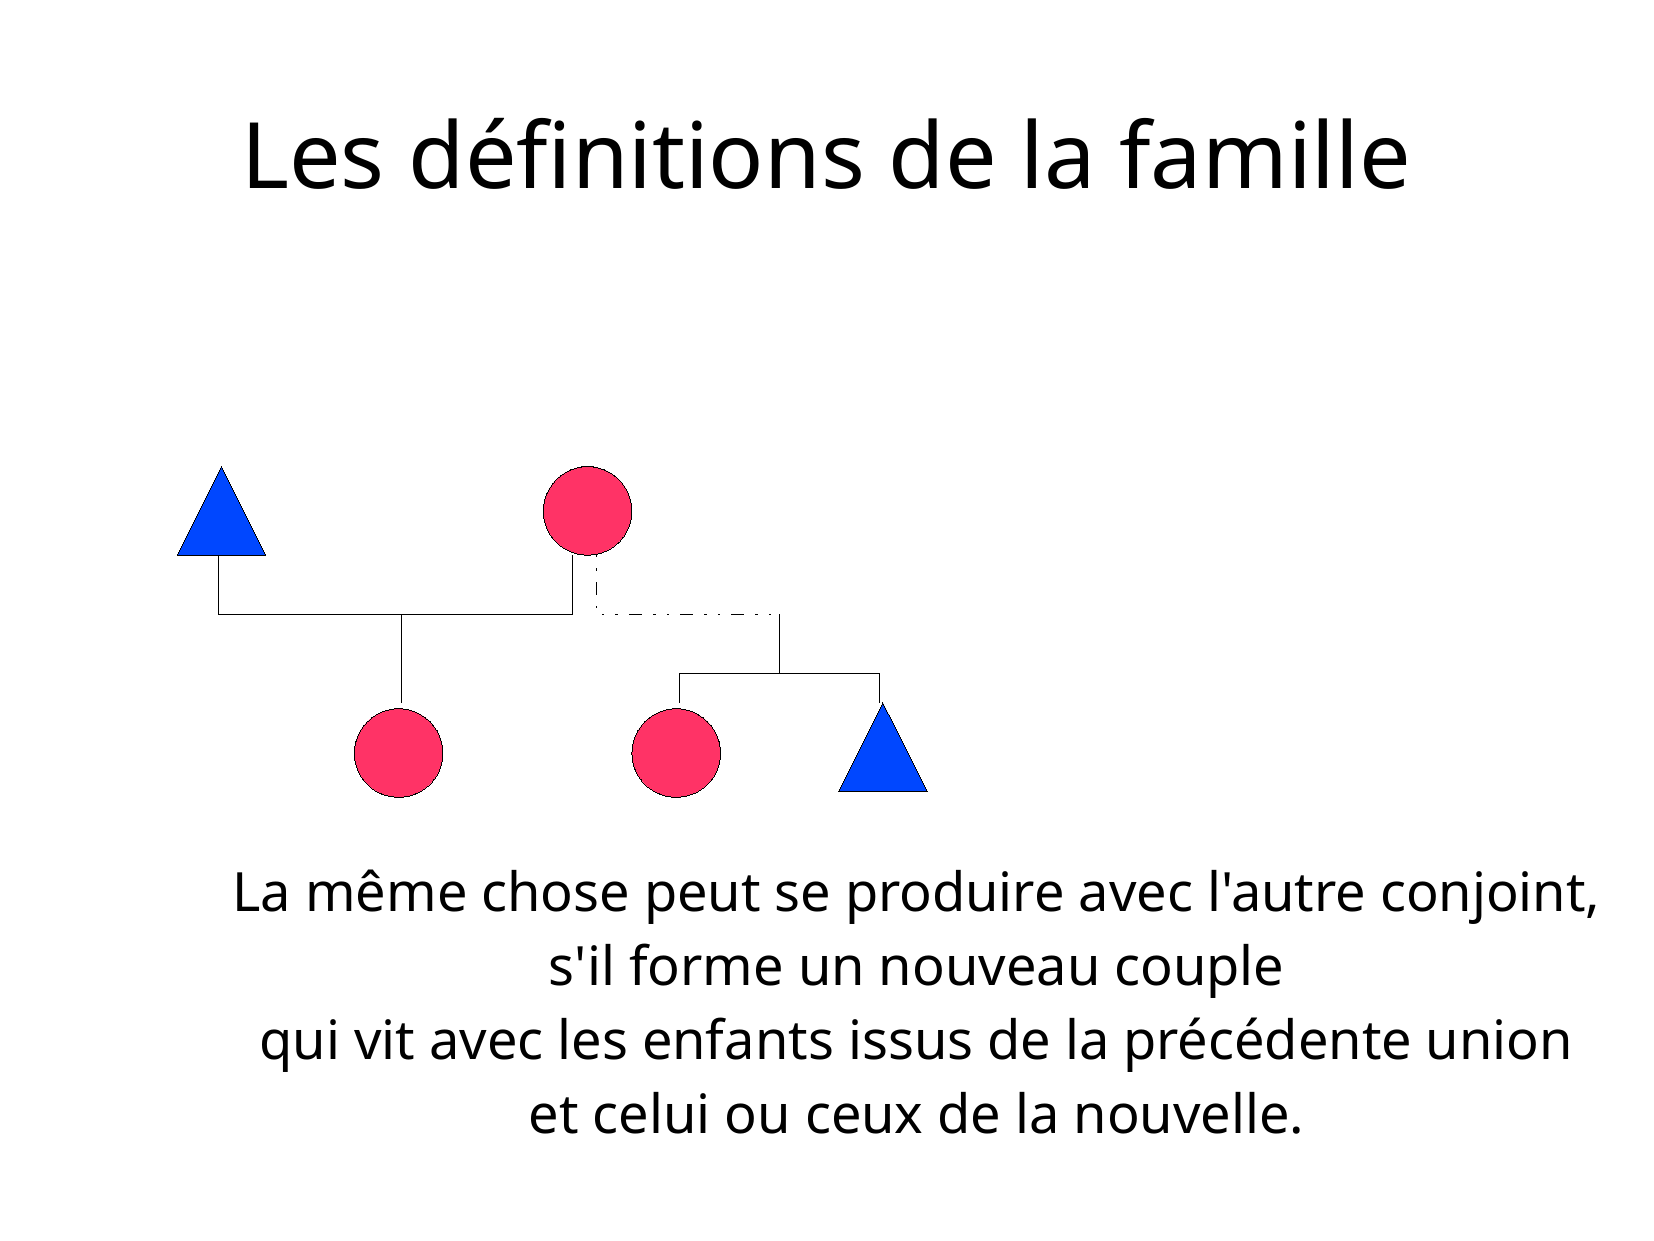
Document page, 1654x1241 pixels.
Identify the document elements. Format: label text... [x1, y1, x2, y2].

text_box La même chose peut se produire avec l'autre conjoint, s'il forme un nouveau couple qui vit avec les enfants issus de la précédente union et celui ou ceux de la nouvelle. [217, 869, 1437, 1134]
text_box [543, 466, 632, 556]
text_box [838, 702, 928, 792]
text_box [631, 708, 721, 798]
title Les définitions de la famille [82, 56, 1571, 250]
text_box [354, 708, 443, 798]
text_box [177, 466, 266, 556]
